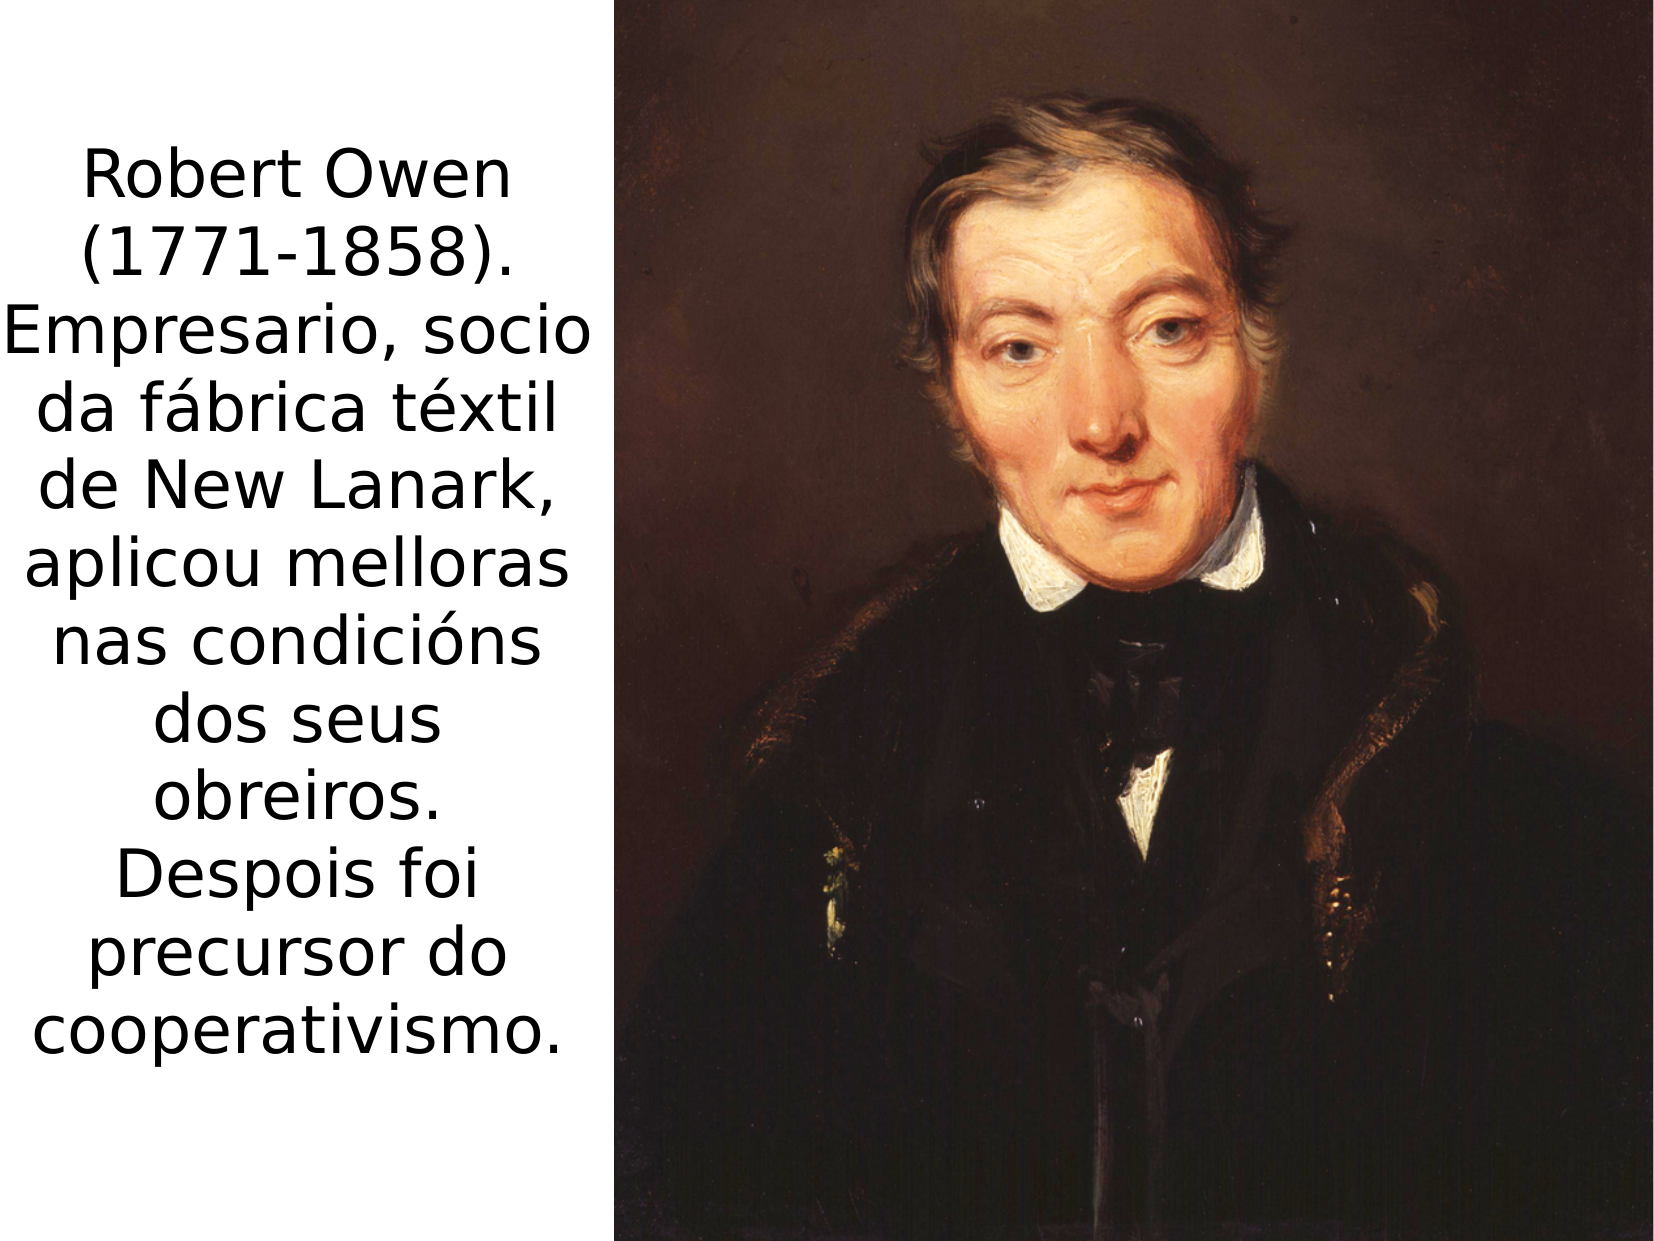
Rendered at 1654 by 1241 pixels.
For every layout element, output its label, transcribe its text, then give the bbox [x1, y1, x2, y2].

subtitle Robert Owen (1771-1858). Empresario, socio da fábrica téxtil de New Lanark, aplicou melloras nas condicións dos seus obreiros. Despois foi precursor do cooperativismo. [0, 106, 596, 1099]
picture [614, 0, 1654, 1241]
